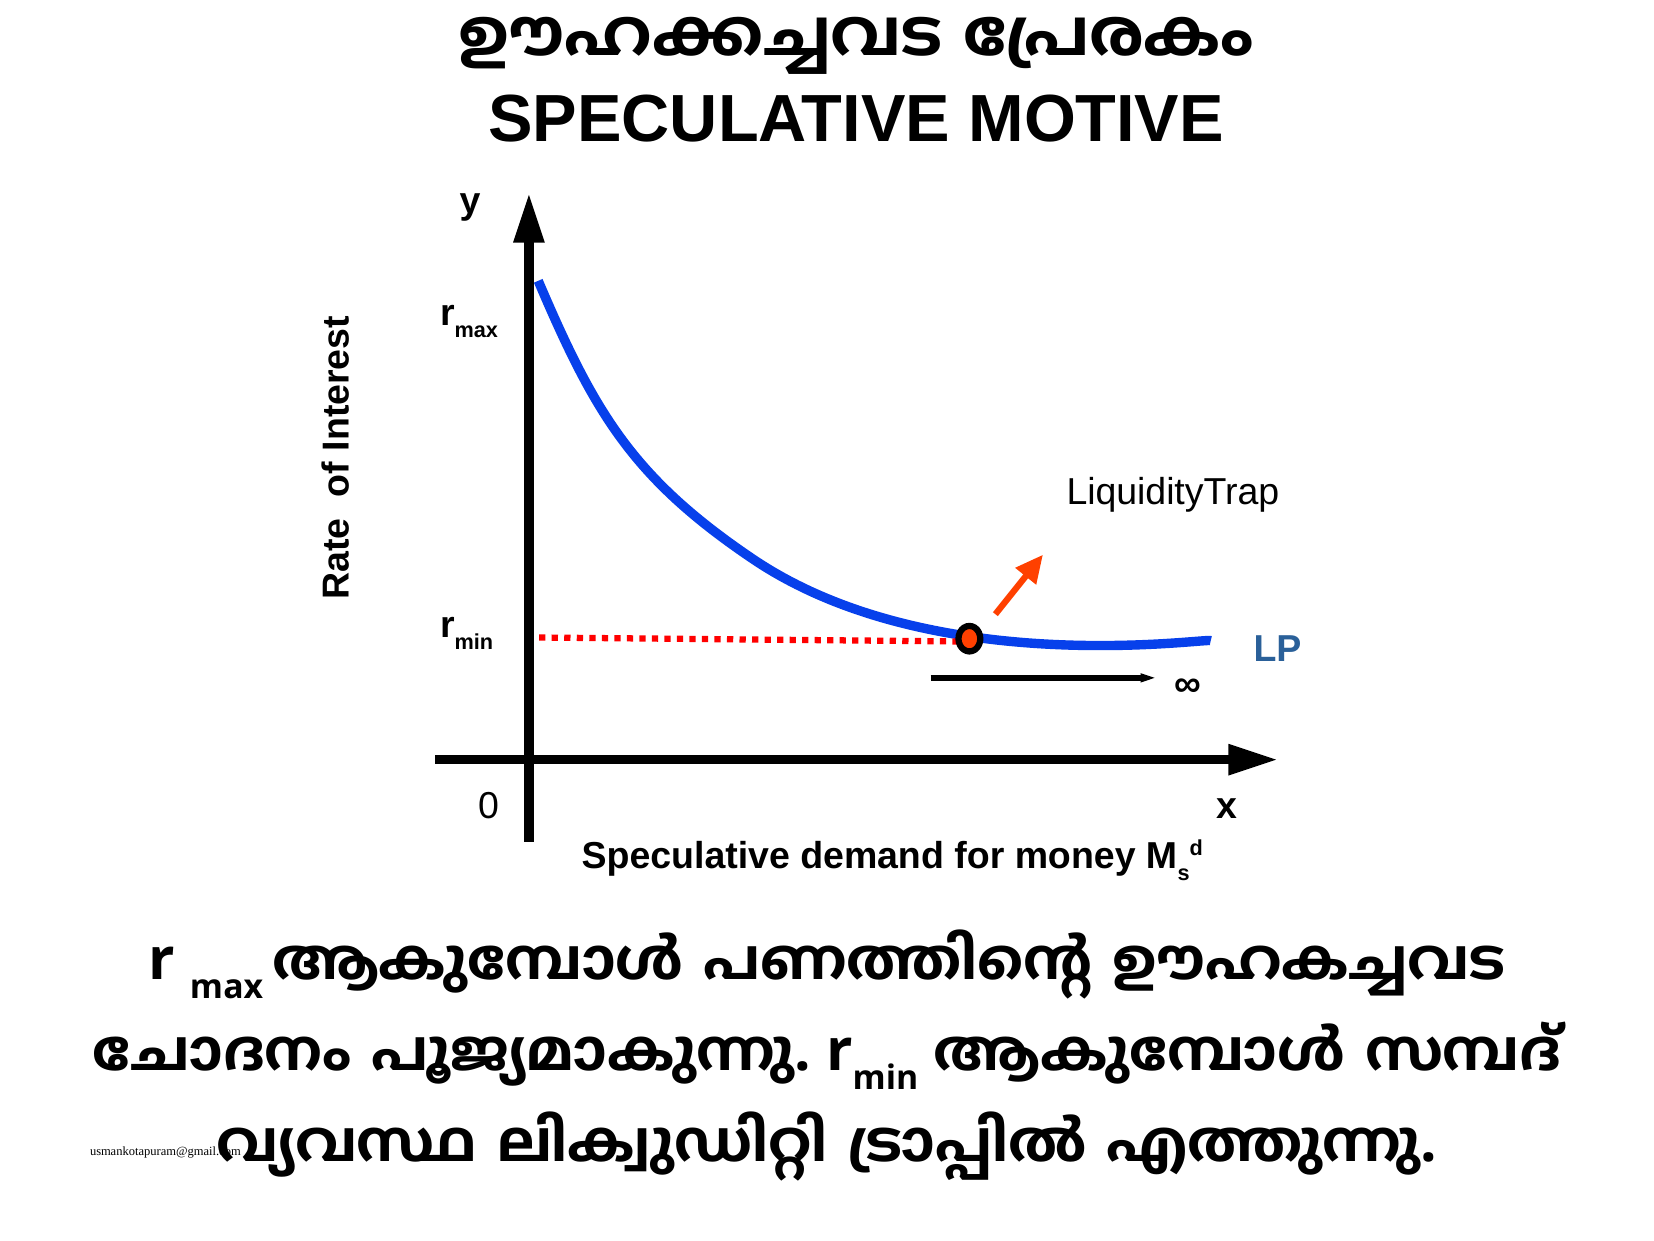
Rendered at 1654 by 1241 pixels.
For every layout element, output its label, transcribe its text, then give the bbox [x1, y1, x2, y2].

text_box rmax [425, 283, 539, 355]
text_box LiquidityTrap [1051, 463, 1323, 532]
text_box [958, 625, 981, 652]
text_box rmin [425, 595, 539, 674]
text_box x [1201, 777, 1249, 838]
text_box r max ആകുമ്പോൾ പണത്തിന്റെ ഊഹകച്ചവട ചോദനം പൂജ്യമാകുന്നു. rmin ആകുമ്പോൾ സമ്പദ് വ്യവസ്ഥ ലിക്വുഡിറ്റി ട്രാപ്പിൽ എത്തുന്നു. [23, 909, 1630, 1193]
text_box 0 [463, 777, 511, 838]
text_box Rate of Interest [307, 295, 364, 615]
text_box LP [1238, 620, 1323, 725]
title ഊഹക്കച്ചവട പ്രേരകം SPECULATIVE MOTIVE [153, 0, 1560, 195]
text_box ∞ [1159, 654, 1207, 715]
text_box y [444, 172, 492, 232]
text_box Speculative demand for money Msd [566, 826, 1232, 893]
